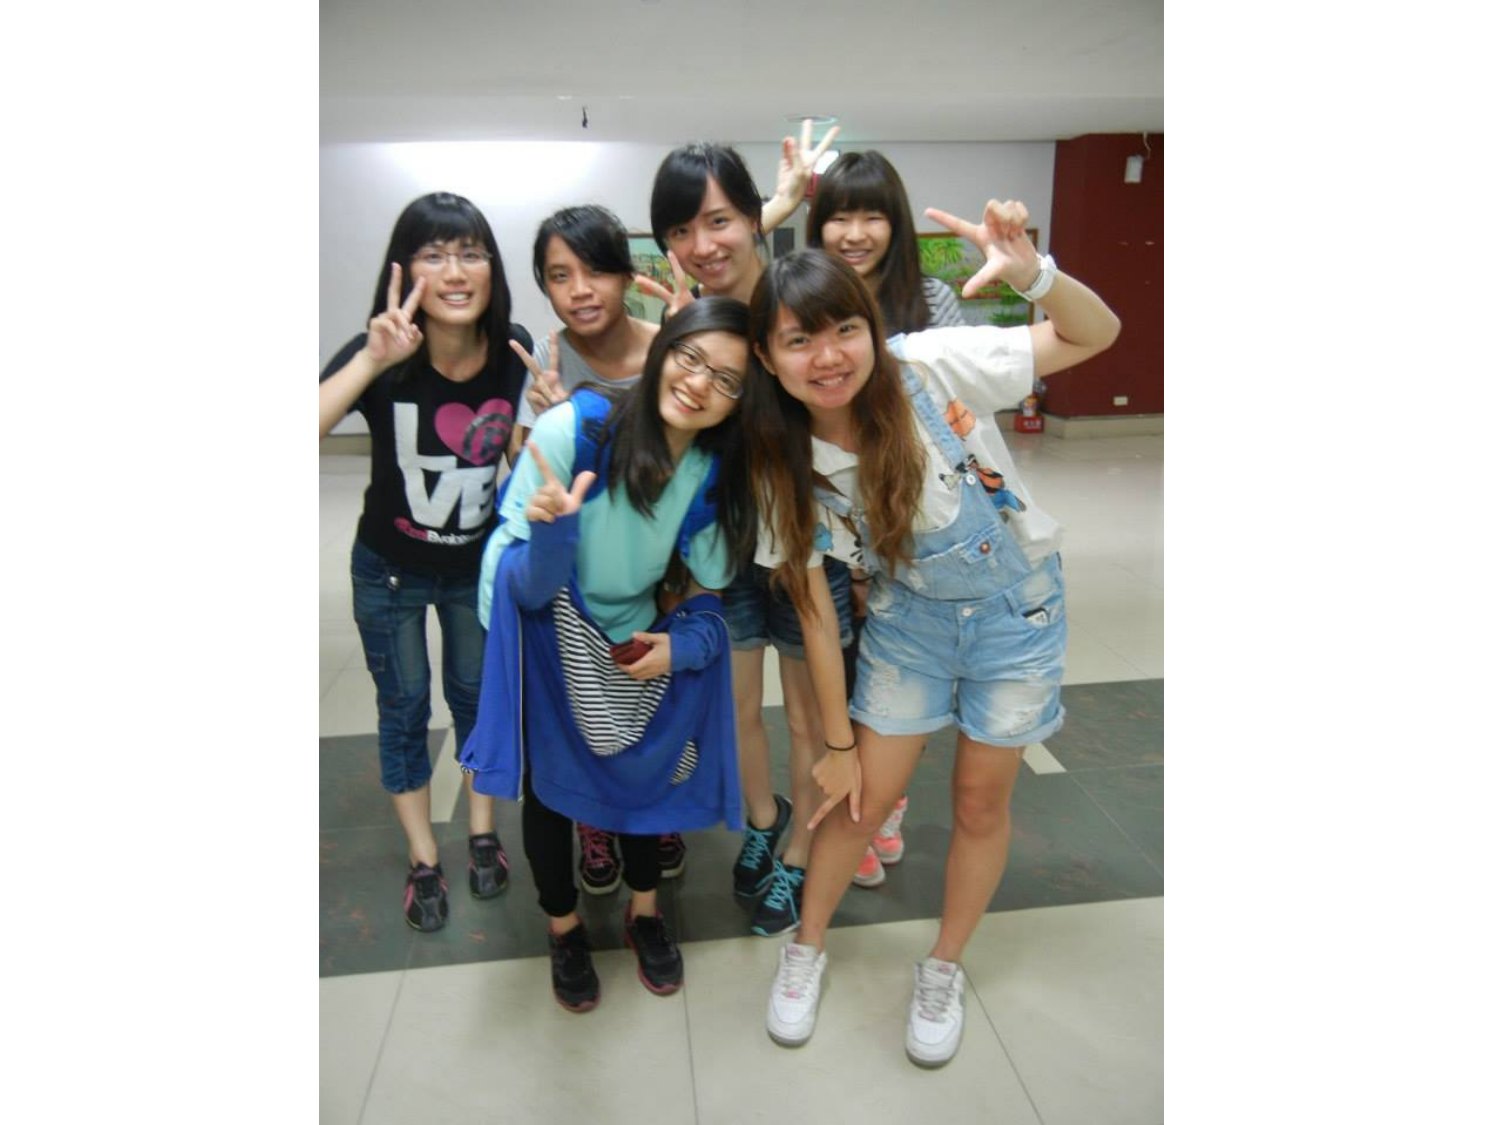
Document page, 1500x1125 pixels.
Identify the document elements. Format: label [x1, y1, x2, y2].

picture [319, 0, 1164, 1125]
